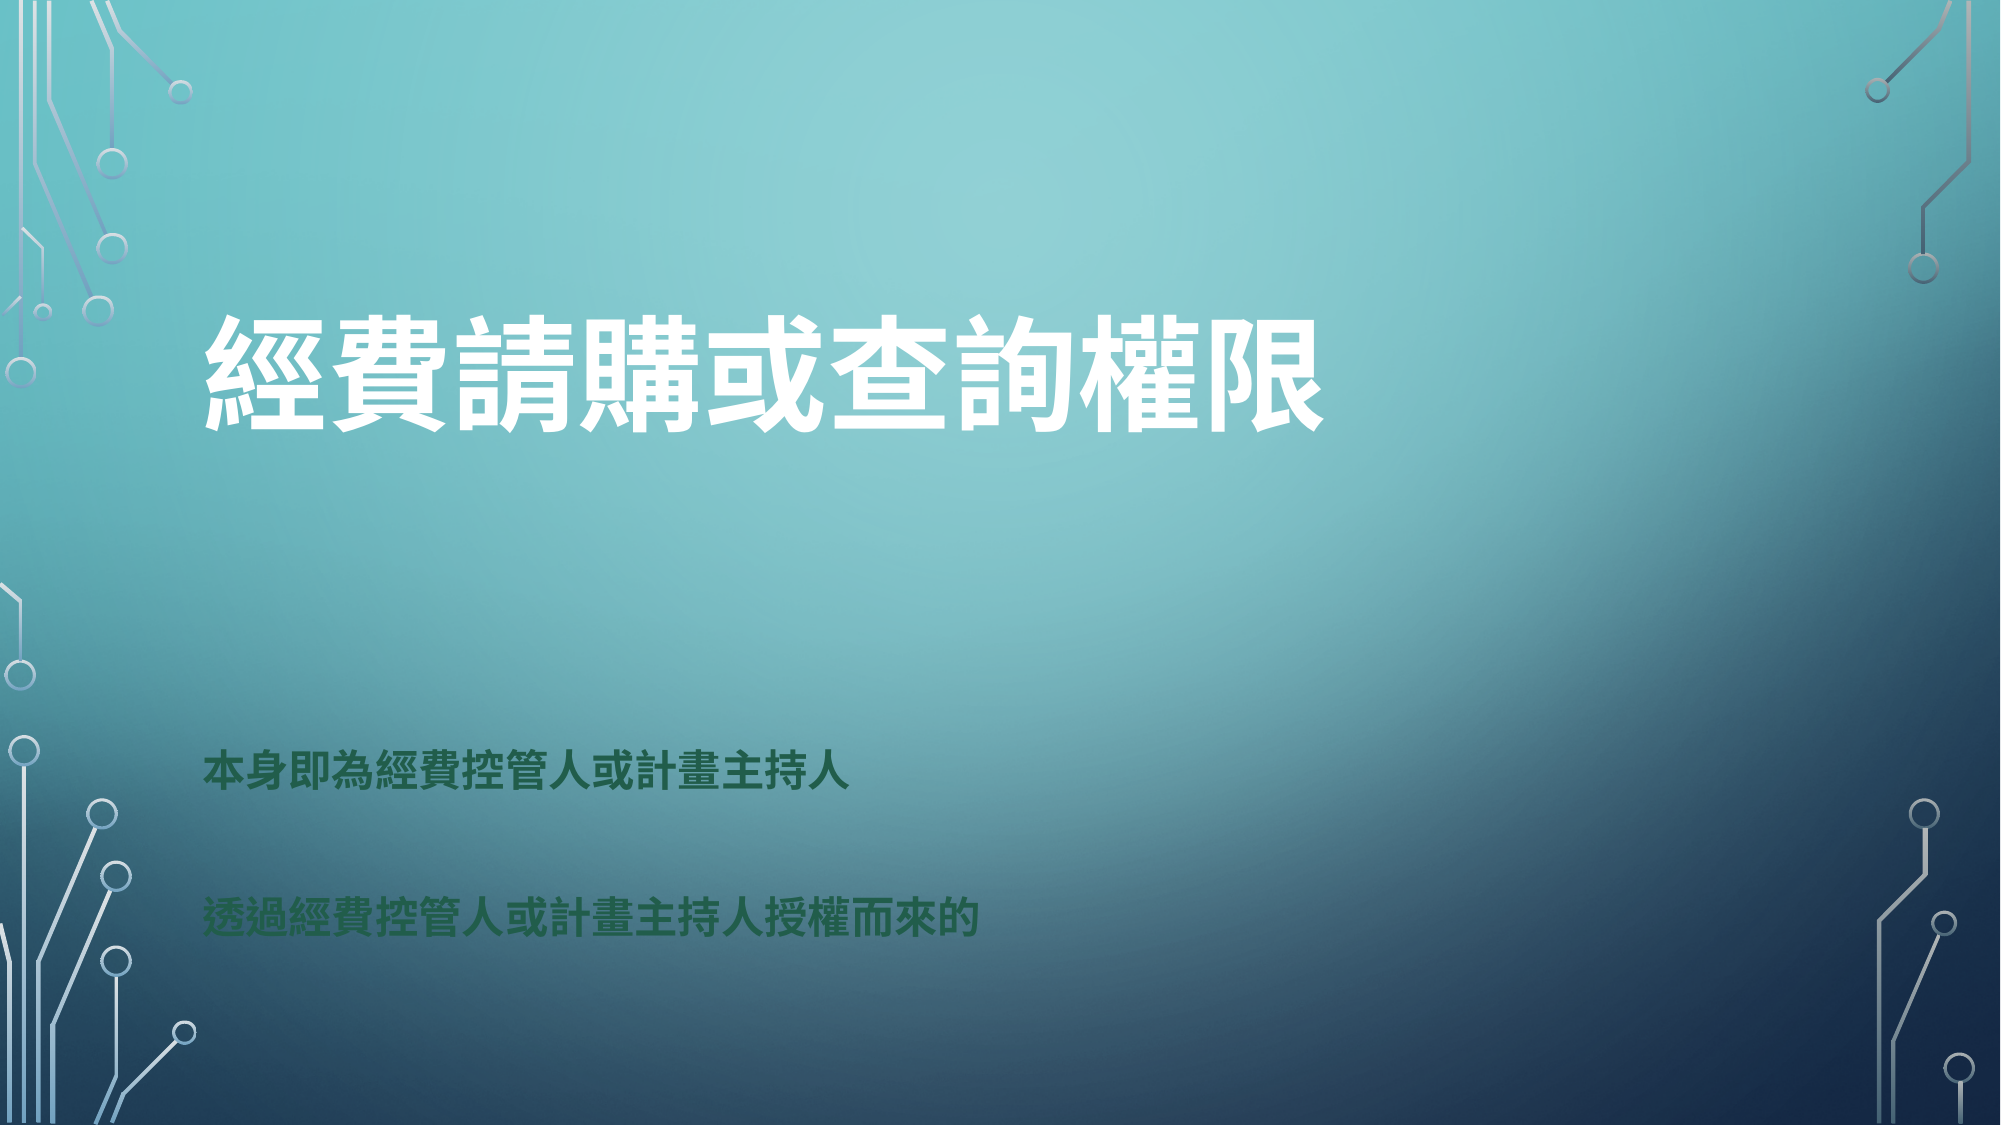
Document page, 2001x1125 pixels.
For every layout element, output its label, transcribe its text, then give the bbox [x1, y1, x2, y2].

list 本身即為經費控管人或計畫主持人 透過經費控管人或計畫主持人授權而來的 [264, 283, 1920, 878]
title 經費請購或查詢權限 [111, 79, 1914, 264]
